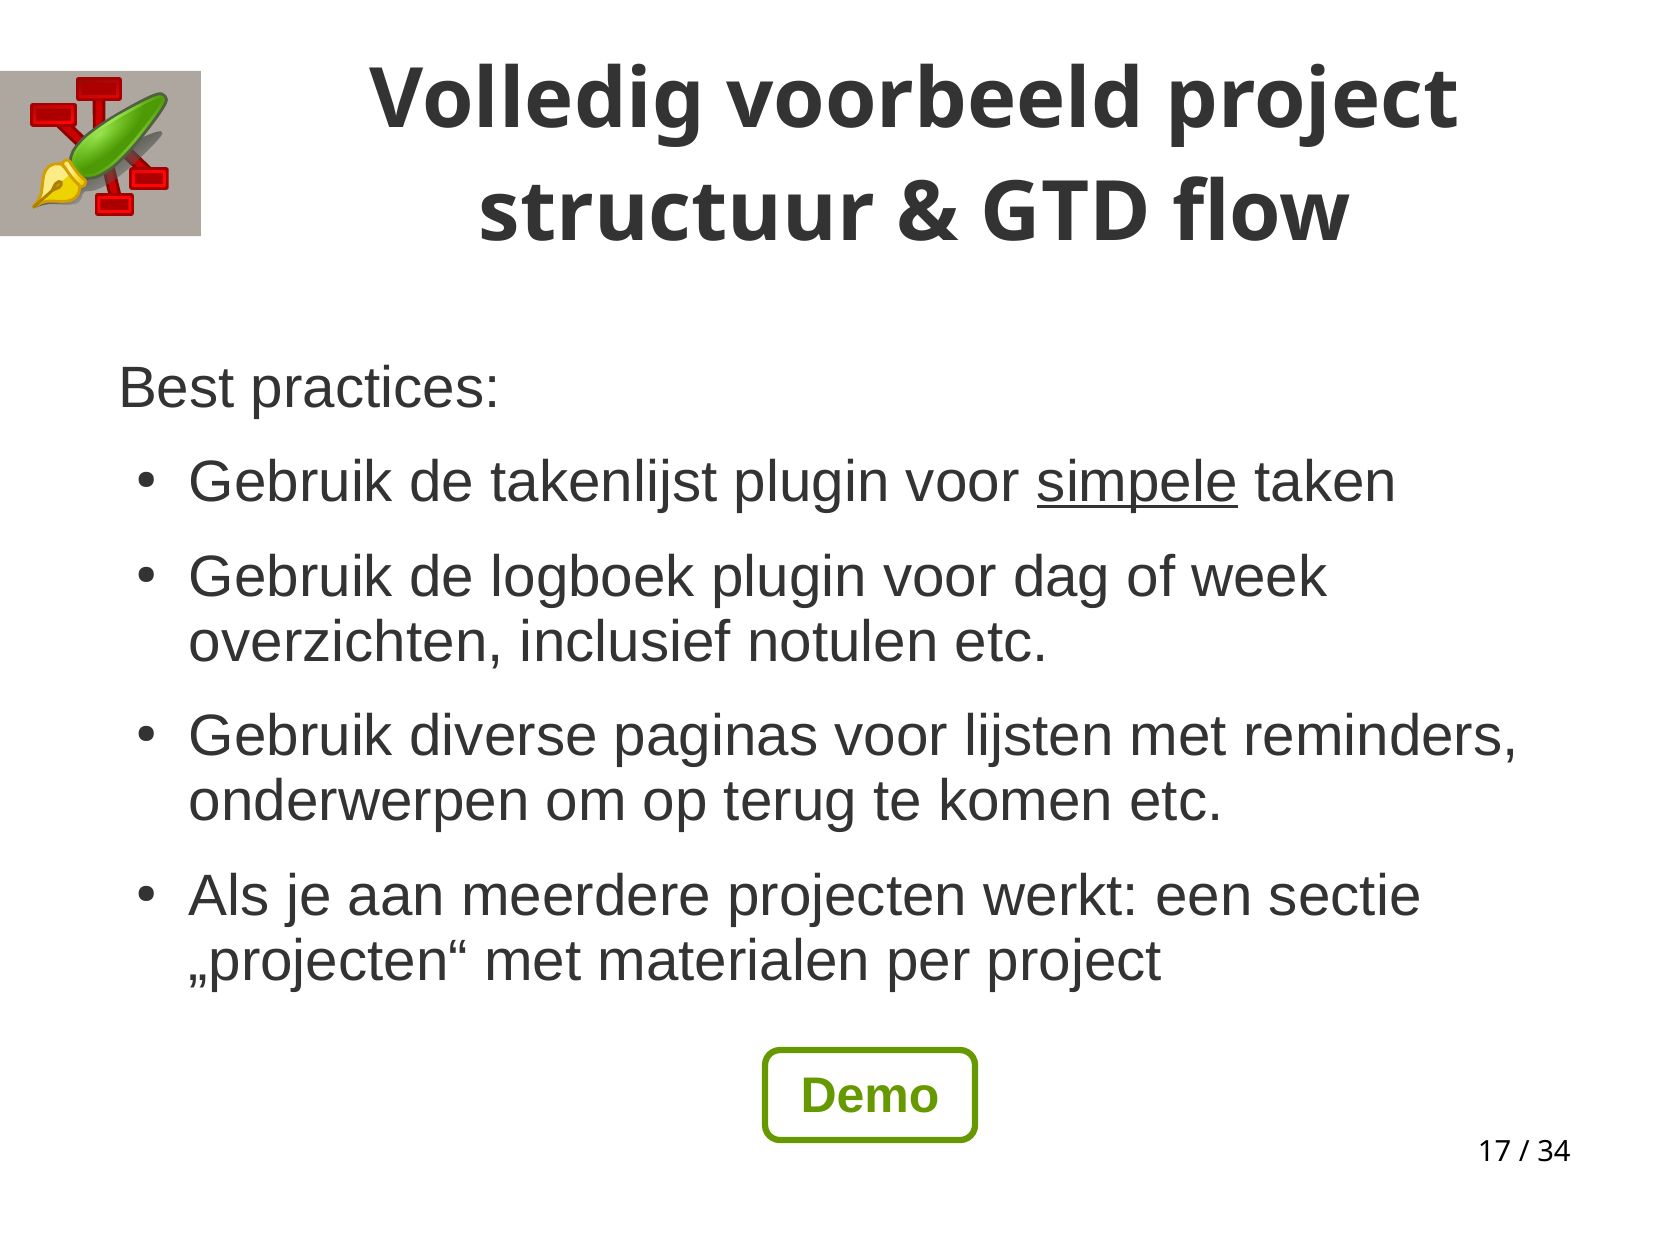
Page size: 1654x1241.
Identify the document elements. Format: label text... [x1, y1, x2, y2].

text_box Demo [765, 1050, 976, 1141]
list Best practices: Gebruik de takenlijst plugin voor simpele taken Gebruik de logboek plugin voor dag of week overzichten, inclusief notulen etc. Gebruik diverse paginas voor lijsten met reminders, onderwerpen om op terug te komen etc. Als je aan meerdere projecten werkt: een sectie „projecten“ met materialen per project [118, 354, 1536, 1074]
title Volledig voorbeeld project structuur & GTD flow [224, 47, 1571, 257]
